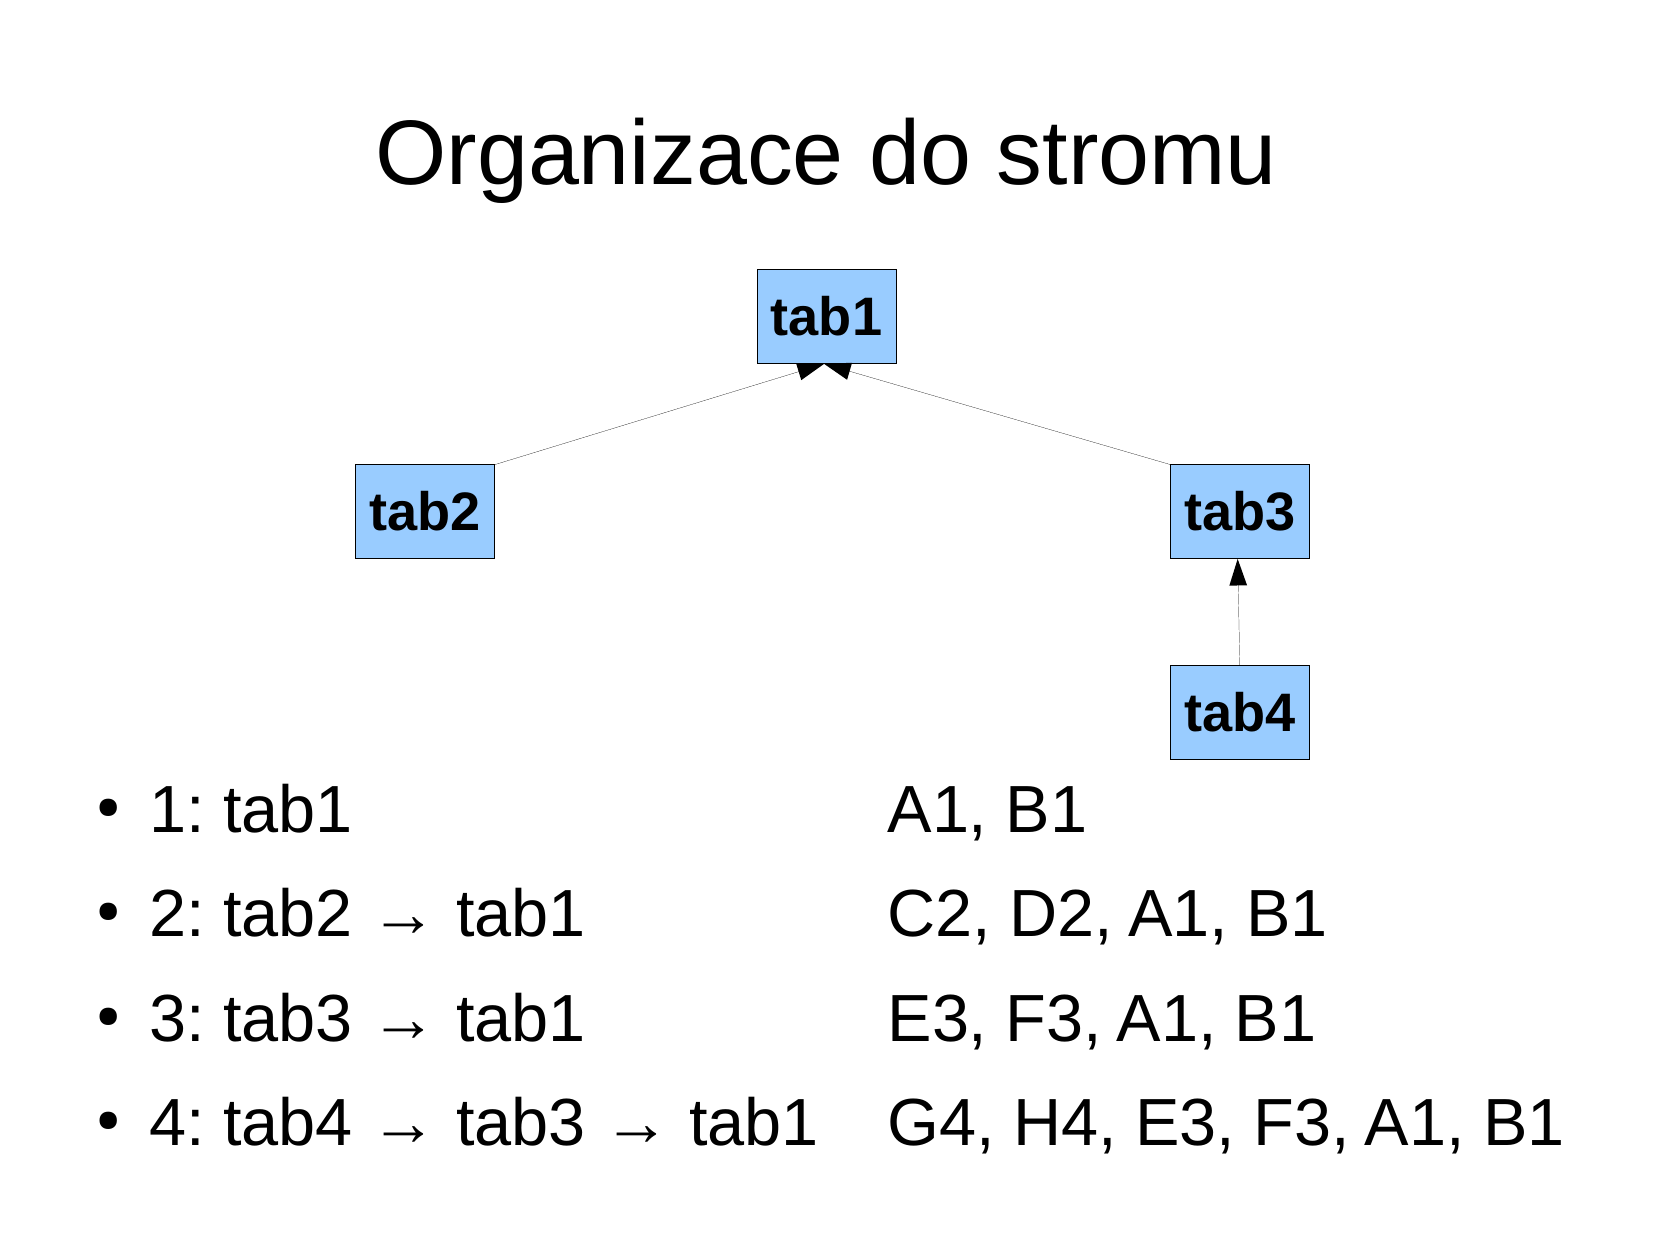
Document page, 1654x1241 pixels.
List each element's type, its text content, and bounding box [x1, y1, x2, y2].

text_box tab1 [757, 269, 897, 364]
list 1: tab1 A1, B1 2: tab2 → tab1 C2, D2, A1, B1 3: tab3 → tab1 E3, F3, A1, B1 4: tab4 → tab3 → tab1 G4, H4, E3, F3, A1, B1 [78, 772, 1615, 1160]
text_box tab4 [1170, 665, 1310, 760]
title Organizace do stromu [82, 56, 1571, 250]
text_box tab2 [355, 464, 495, 559]
text_box tab3 [1170, 464, 1310, 559]
